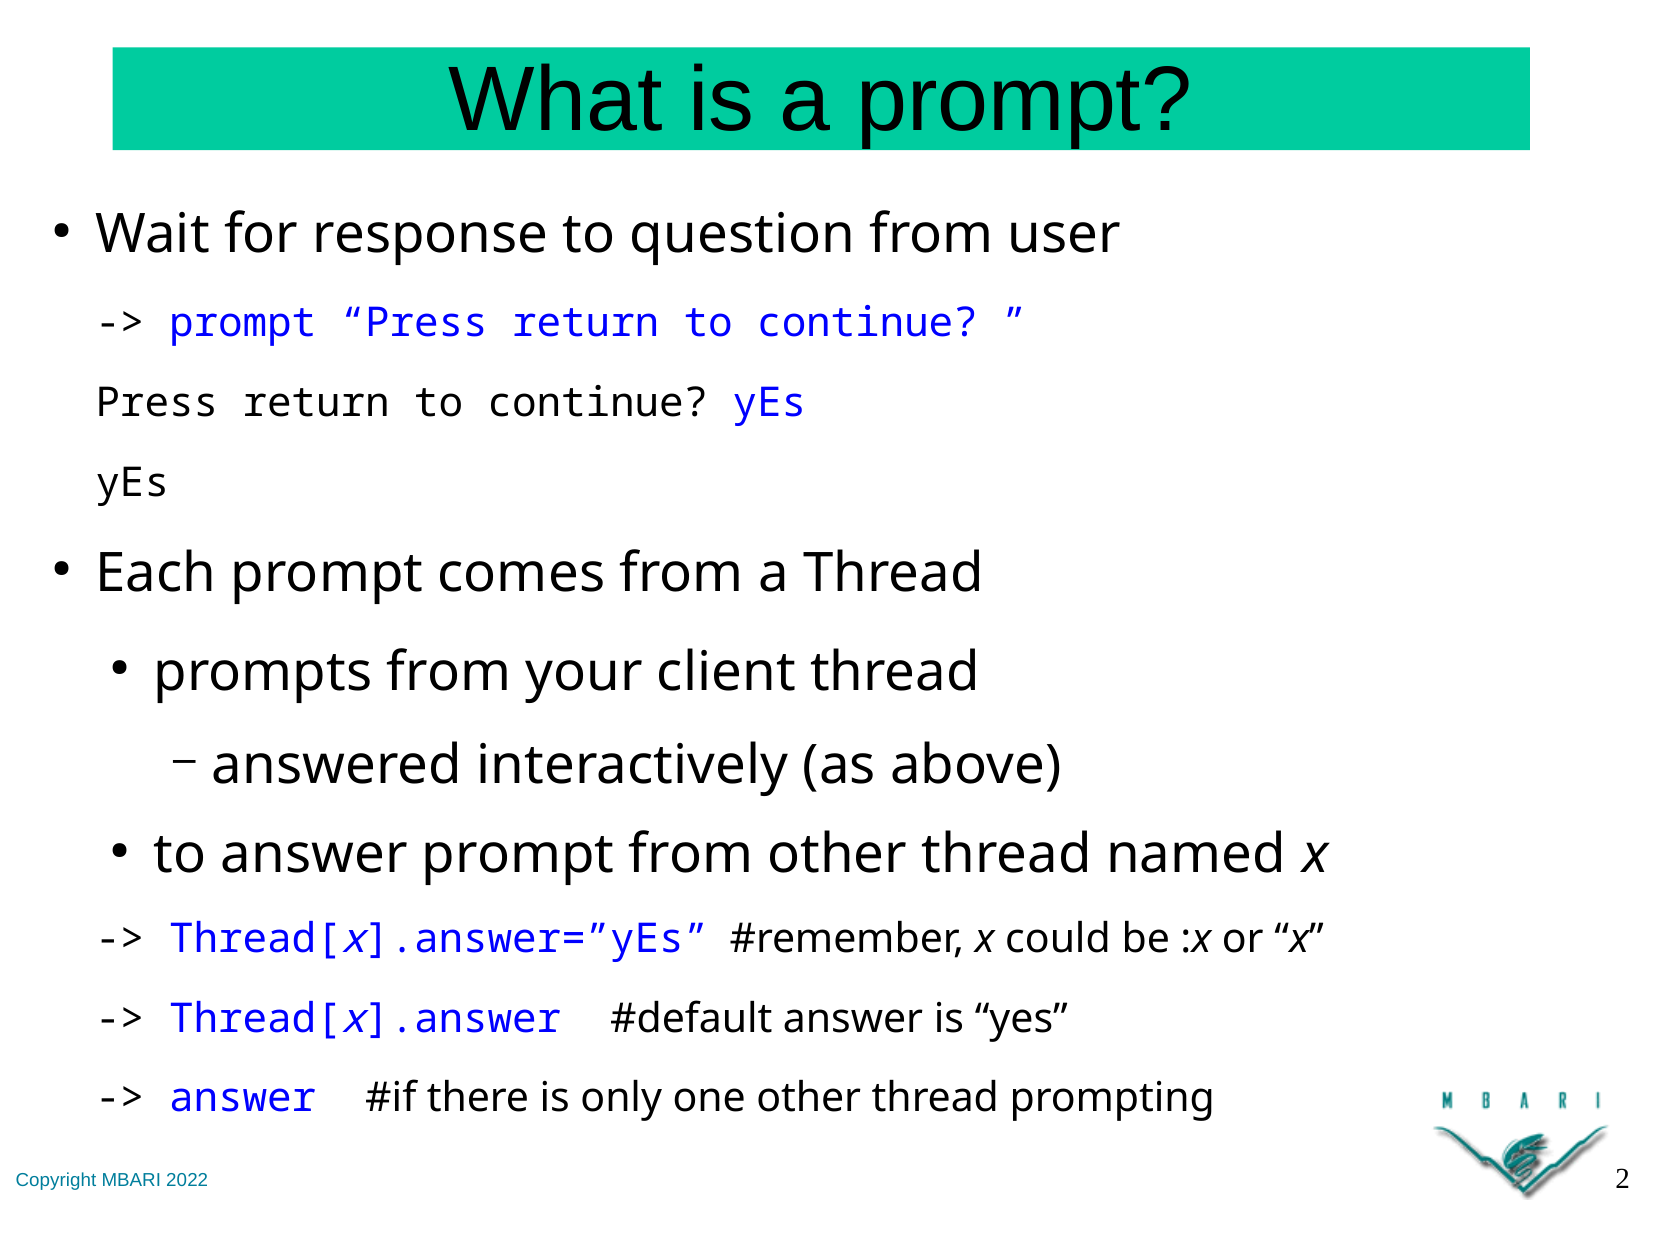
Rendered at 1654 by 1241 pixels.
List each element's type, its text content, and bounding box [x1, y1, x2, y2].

picture [1426, 1126, 1613, 1200]
list Wait for response to question from user -> prompt “Press return to continue? ” Press return to continue? yEs yEs Each prompt comes from a Thread prompts from your client thread answered interactively (as above) to answer prompt from other thread named x -> Thread[x].answer=”yEs” #remember, x could be :x or “x” -> Thread[x].answer #default answer is “yes” -> answer #if there is only one other thread prompting [37, 194, 1613, 1126]
title What is a prompt? [112, 47, 1530, 151]
